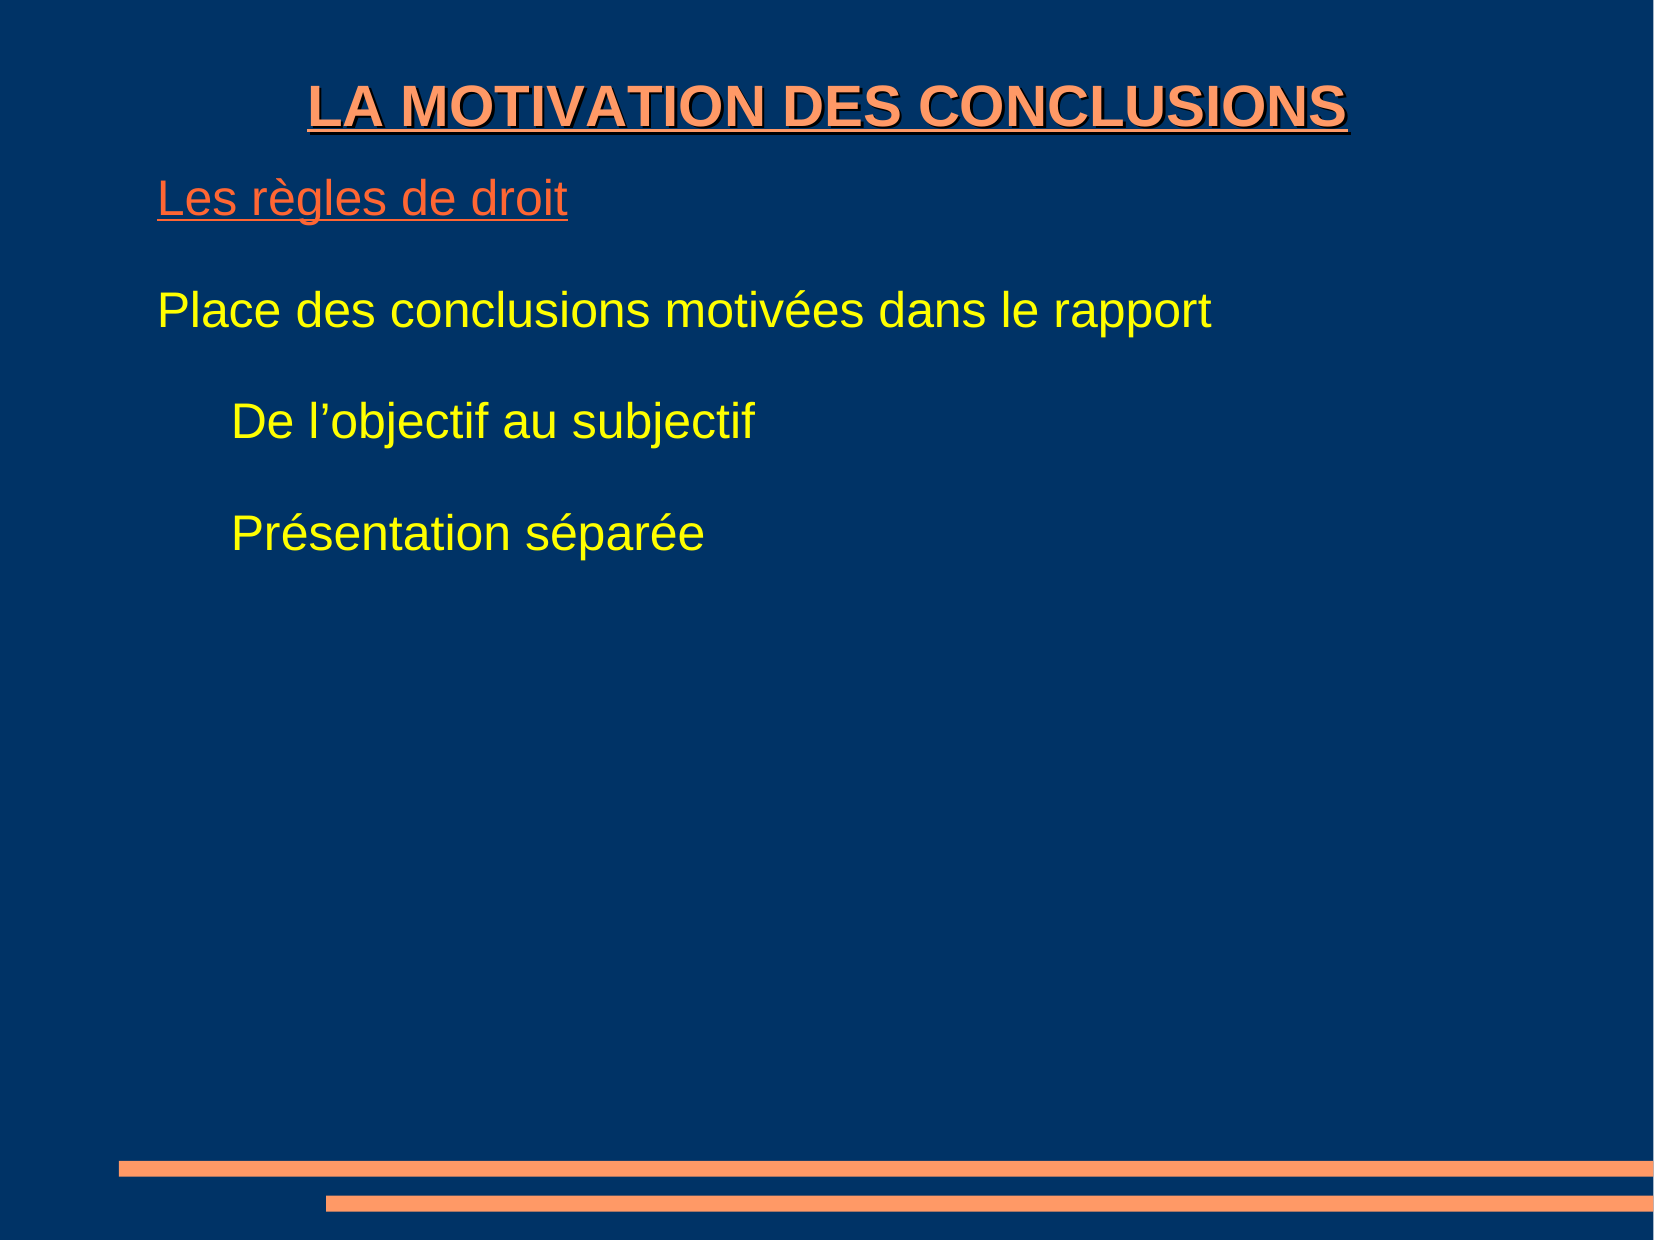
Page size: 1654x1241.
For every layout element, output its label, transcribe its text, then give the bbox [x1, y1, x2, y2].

subtitle Les règles de droit Place des conclusions motivées dans le rapport De l’objectif au subjectif Présentation séparée [121, 170, 1561, 1175]
title LA MOTIVATION DES CONCLUSIONS [121, 46, 1534, 166]
